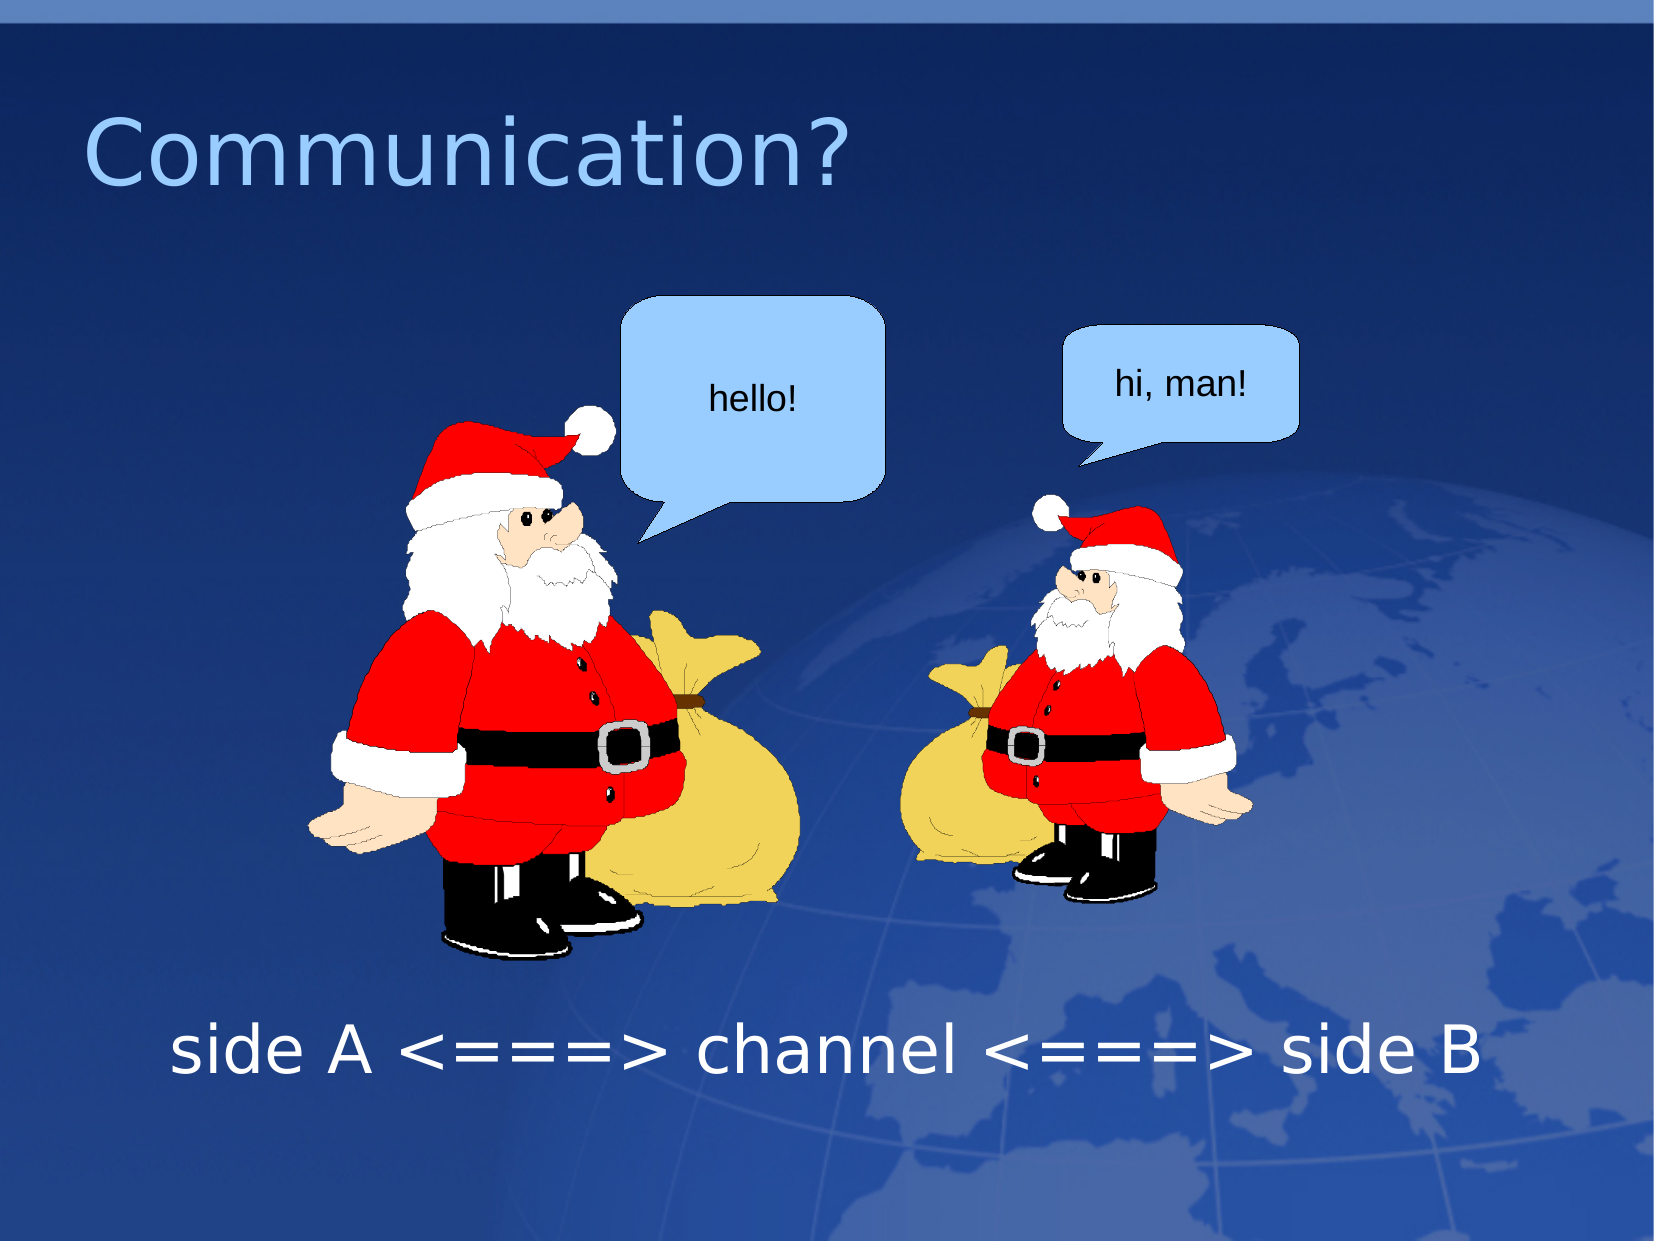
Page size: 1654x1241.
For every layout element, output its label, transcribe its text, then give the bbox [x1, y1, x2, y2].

text_box hi, man! [1062, 324, 1300, 467]
subtitle side A <===> channel <===> side B [121, 974, 1534, 1127]
text_box hello! [620, 295, 886, 544]
picture [0, 0, 1654, 1241]
title Communication? [82, 49, 1571, 257]
